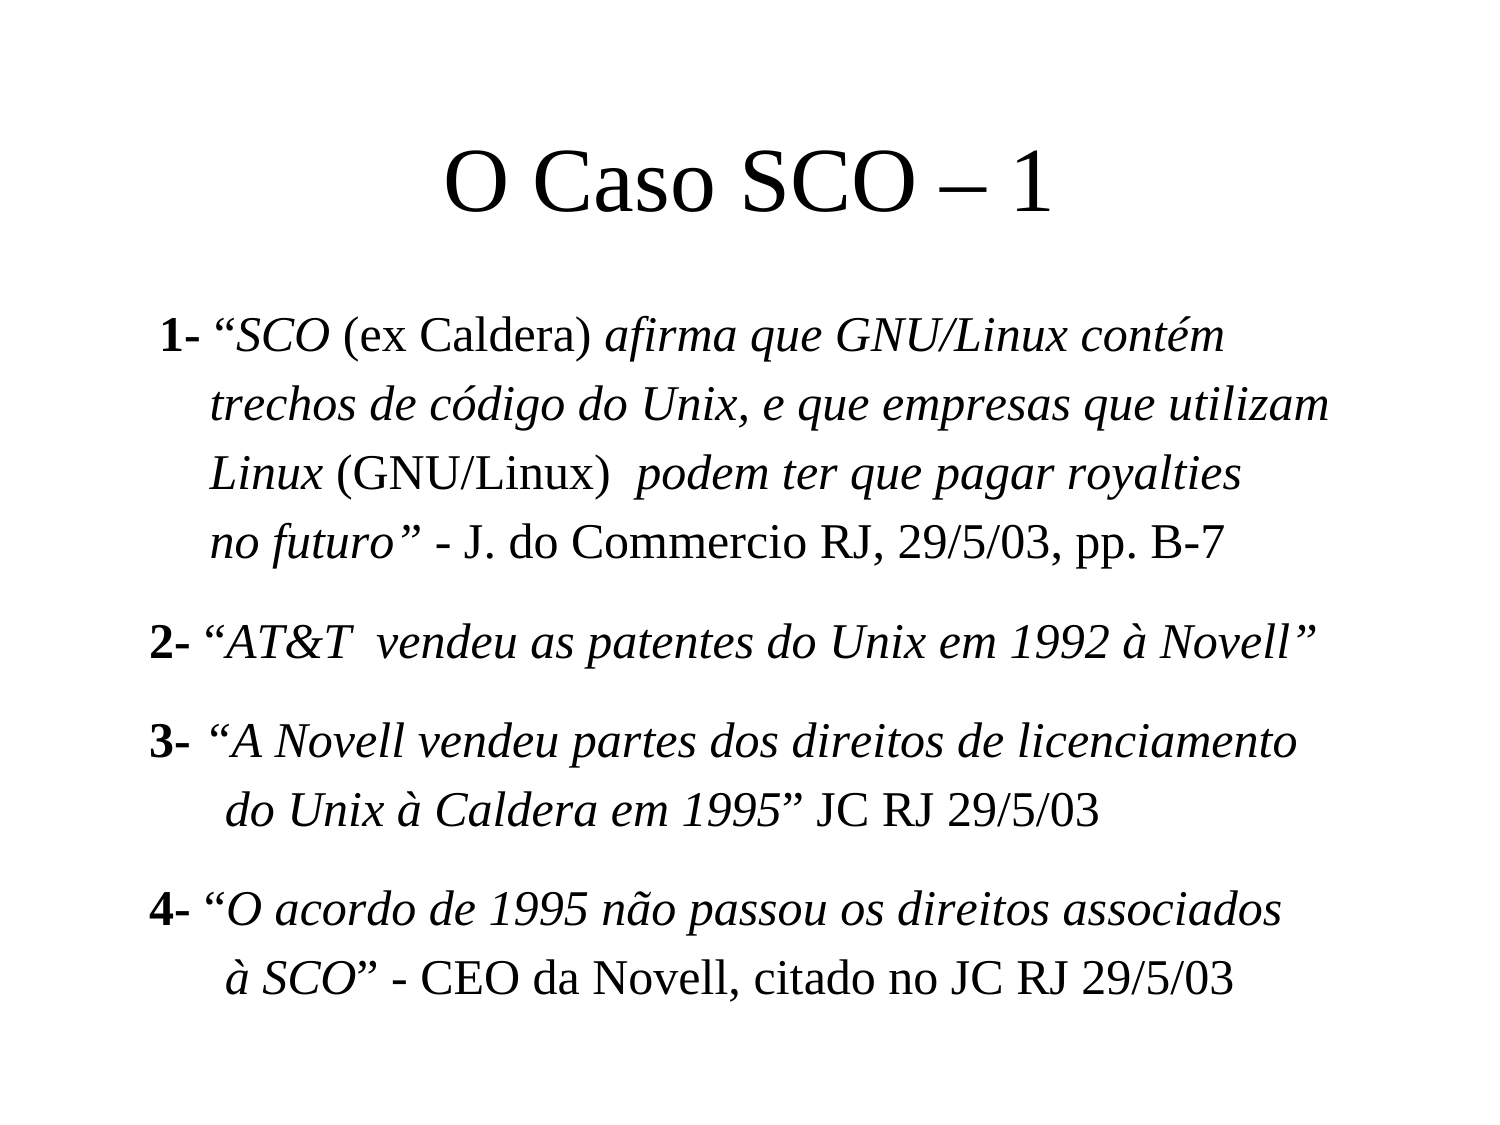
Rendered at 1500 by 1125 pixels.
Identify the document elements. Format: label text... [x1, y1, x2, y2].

text_box 1- “SCO (ex Caldera) afirma que GNU/Linux contém trechos de código do Unix, e que empresas que utilizam Linux (GNU/Linux) podem ter que pagar royalties no futuro” - J. do Commercio RJ, 29/5/03, pp. B-7 [159, 289, 1341, 565]
text_box 2- “AT&T vendeu as patentes do Unix em 1992 à Novell” 3- “A Novell vendeu partes dos direitos de licenciamento do Unix à Caldera em 1995” JC RJ 29/5/03 4- “O acordo de 1995 não passou os direitos associados à SCO” - CEO da Novell, citado no JC RJ 29/5/03 [149, 610, 1317, 953]
title O Caso SCO – 1 [112, 83, 1388, 272]
